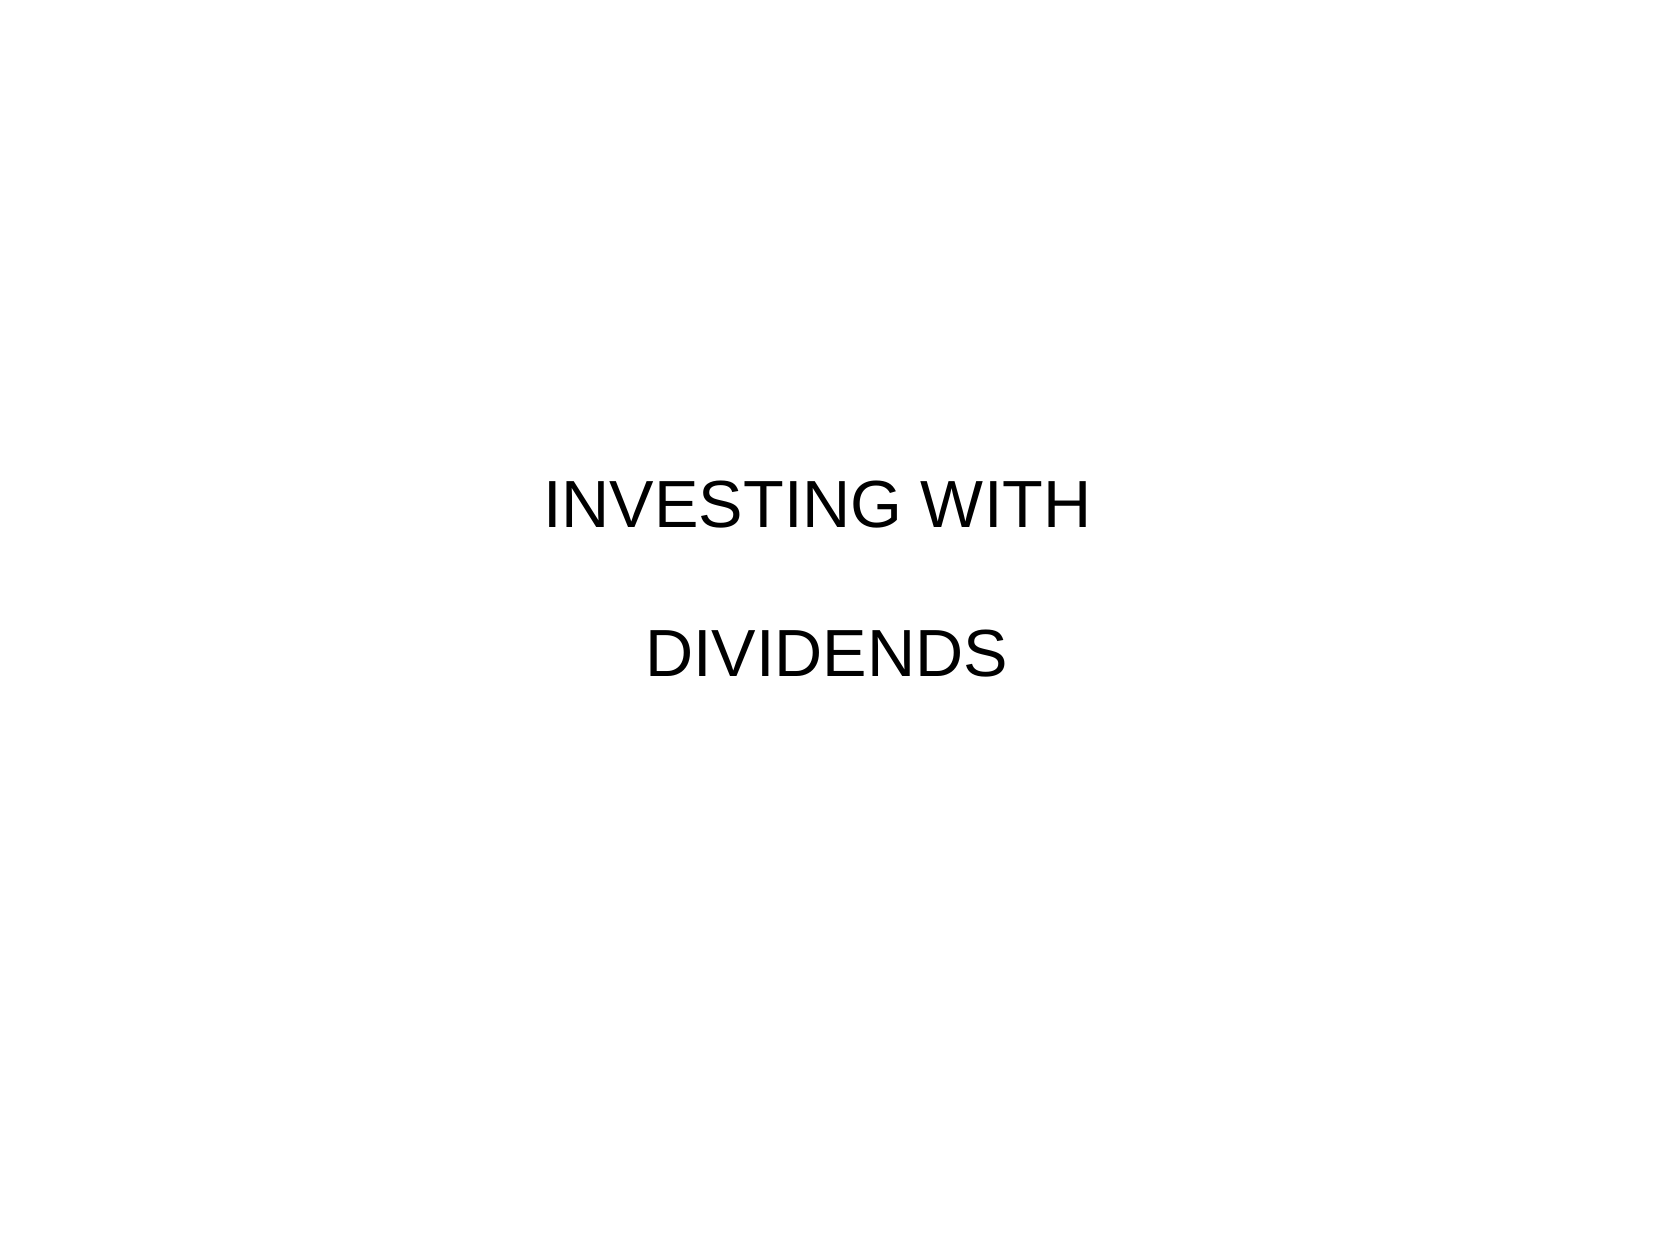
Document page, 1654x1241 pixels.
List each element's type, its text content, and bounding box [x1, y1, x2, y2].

subtitle INVESTING WITH DIVIDENDS [82, 49, 1571, 1109]
